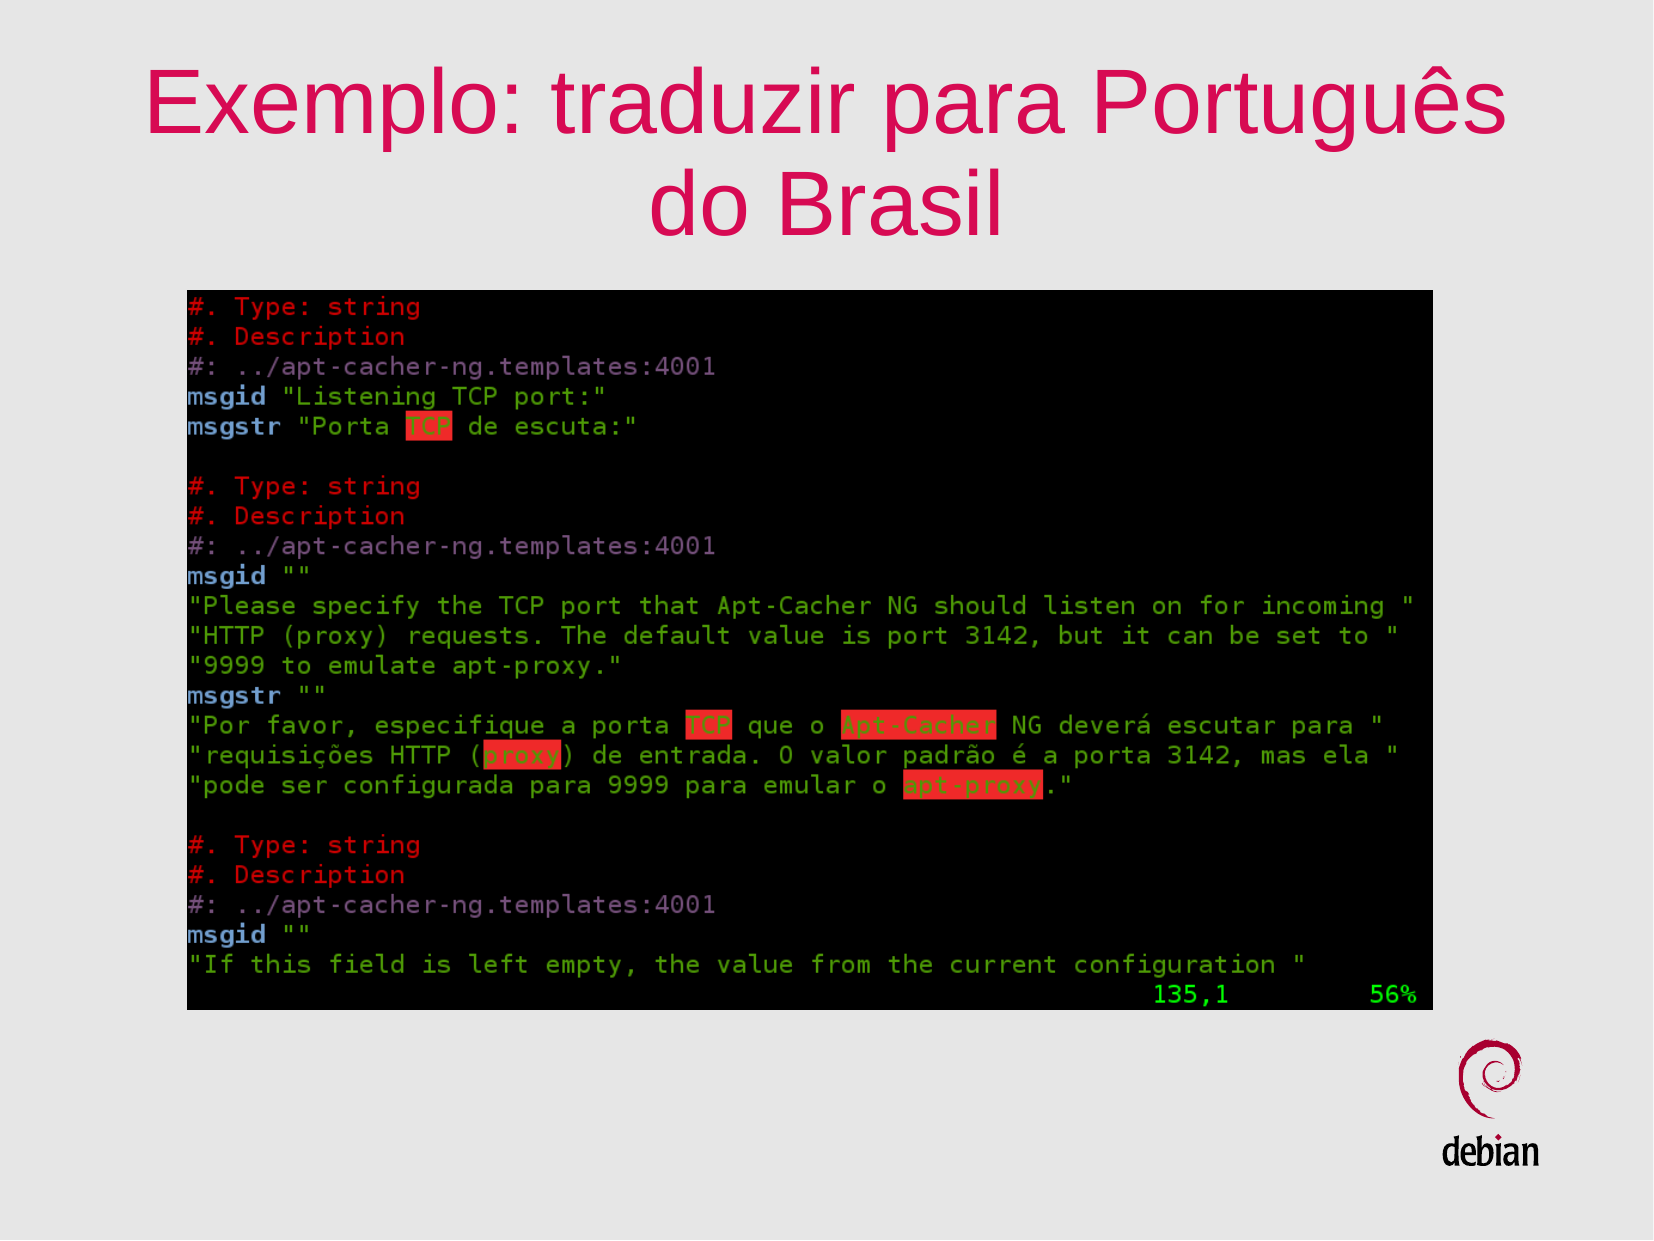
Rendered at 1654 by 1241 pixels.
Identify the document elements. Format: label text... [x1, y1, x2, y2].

title Exemplo: traduzir para Português do Brasil [82, 49, 1571, 257]
picture [187, 290, 1433, 1010]
